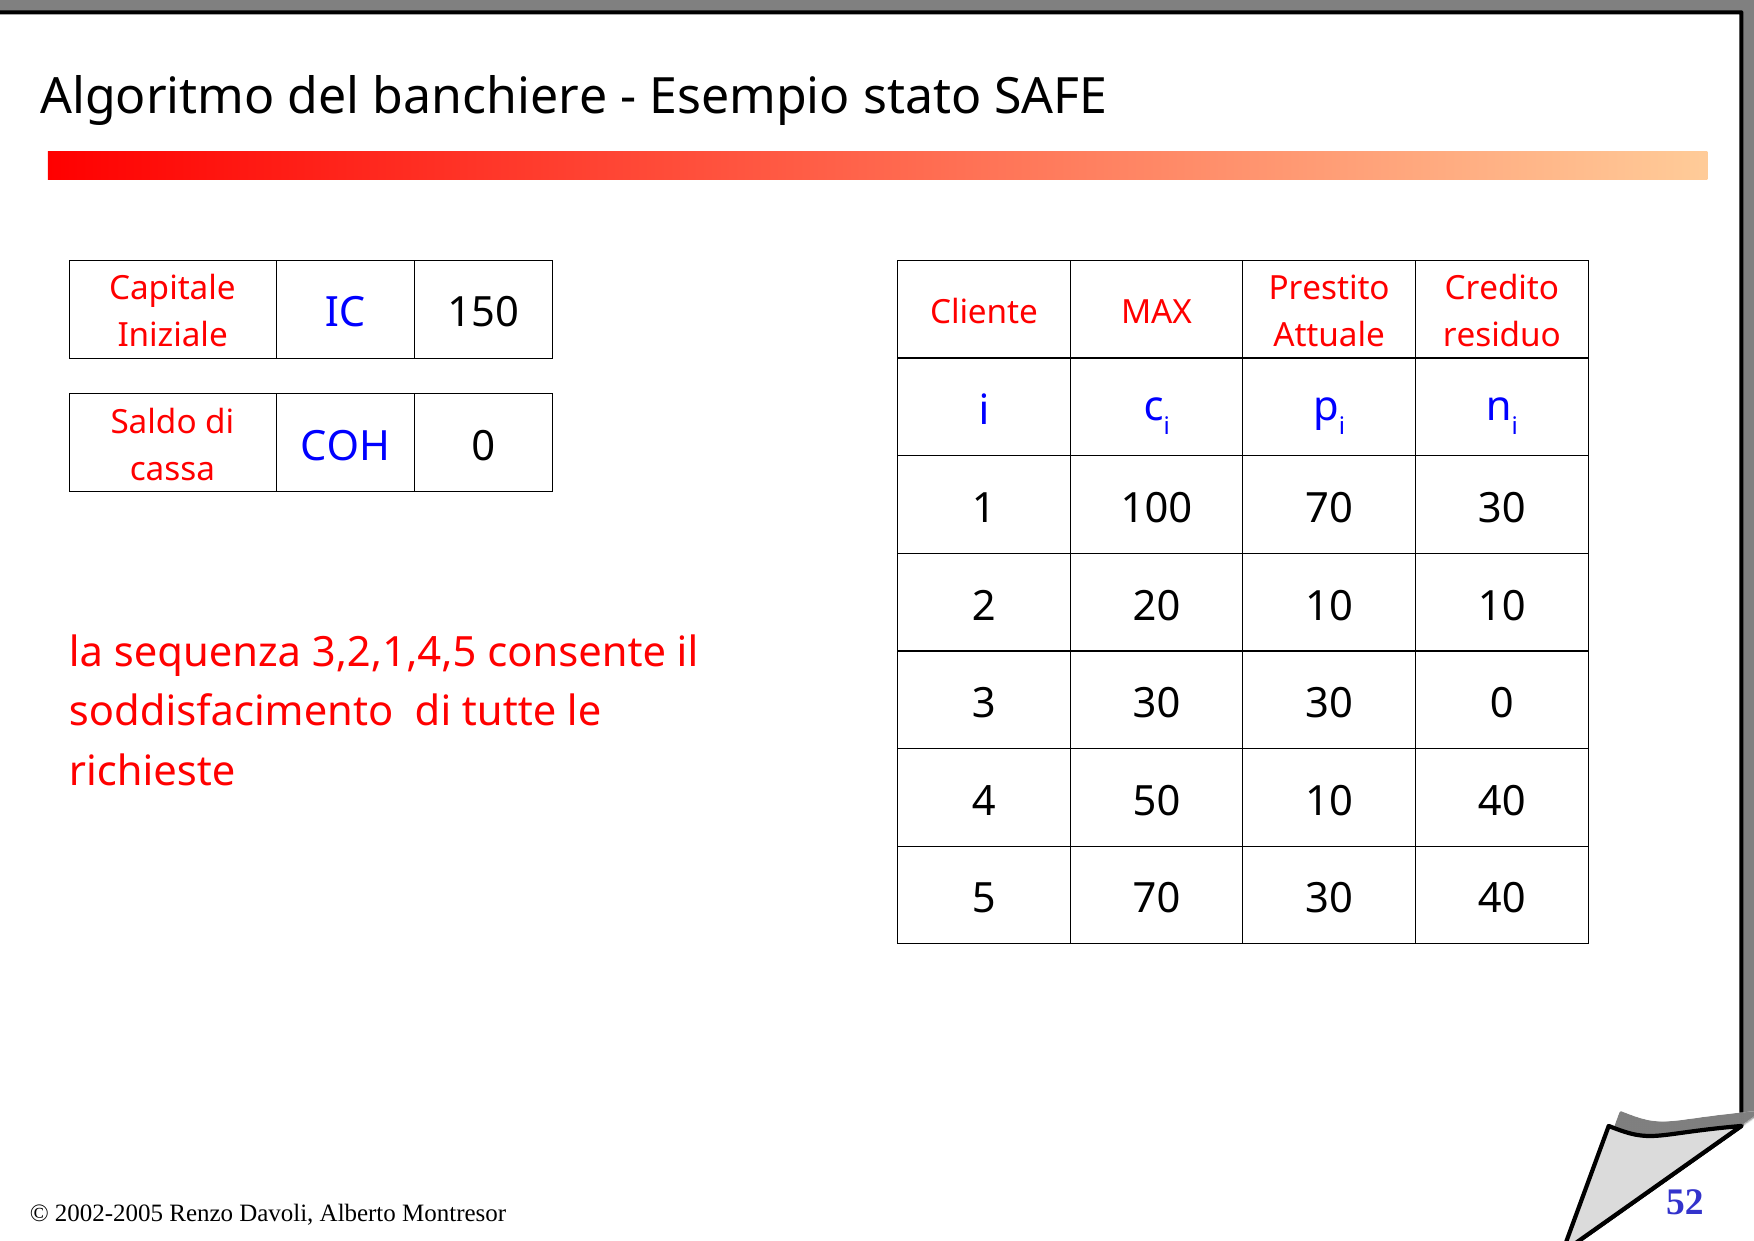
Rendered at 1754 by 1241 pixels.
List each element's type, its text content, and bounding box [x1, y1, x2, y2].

text_box Saldo di cassa [69, 393, 276, 492]
text_box q [750, 152, 754, 179]
text_box pi [1242, 357, 1415, 455]
text_box i [897, 357, 1070, 455]
text_box 20 [1070, 553, 1242, 650]
text_box Credito residuo [1415, 260, 1589, 357]
text_box 40 [1415, 846, 1589, 944]
text_box 0 [1415, 650, 1589, 748]
text_box la sequenza 3,2,1,4,5 consente il soddisfacimento di tutte le richieste [69, 618, 760, 817]
text_box 30 [1415, 455, 1589, 553]
text_box 40 [1415, 748, 1589, 846]
text_box Cliente [897, 260, 1070, 357]
text_box 50 [1070, 748, 1242, 846]
text_box 100 [1070, 455, 1242, 553]
text_box MAX [1070, 260, 1242, 357]
text_box 70 [1070, 846, 1242, 944]
text_box 3 [897, 650, 1070, 748]
text_box 0 [414, 393, 553, 492]
text_box 2 [897, 553, 1070, 650]
text_box 30 [1070, 650, 1242, 748]
text_box 30 [1242, 650, 1415, 748]
text_box 30 [1242, 846, 1415, 944]
text_box 4 [897, 748, 1070, 846]
text_box Capitale Iniziale [69, 260, 276, 359]
text_box 10 [1242, 748, 1415, 846]
text_box Prestito Attuale [1242, 260, 1415, 357]
text_box 1 [897, 455, 1070, 553]
title Algoritmo del banchiere - Esempio stato SAFE [40, 49, 1714, 144]
text_box ni [1415, 357, 1589, 455]
text_box 150 [414, 260, 553, 359]
text_box ci [1070, 357, 1242, 455]
text_box IC [276, 260, 414, 359]
text_box 70 [1242, 455, 1415, 553]
text_box COH [276, 393, 414, 492]
text_box 10 [1415, 553, 1589, 650]
text_box 10 [1242, 553, 1415, 650]
text_box 5 [897, 846, 1070, 944]
